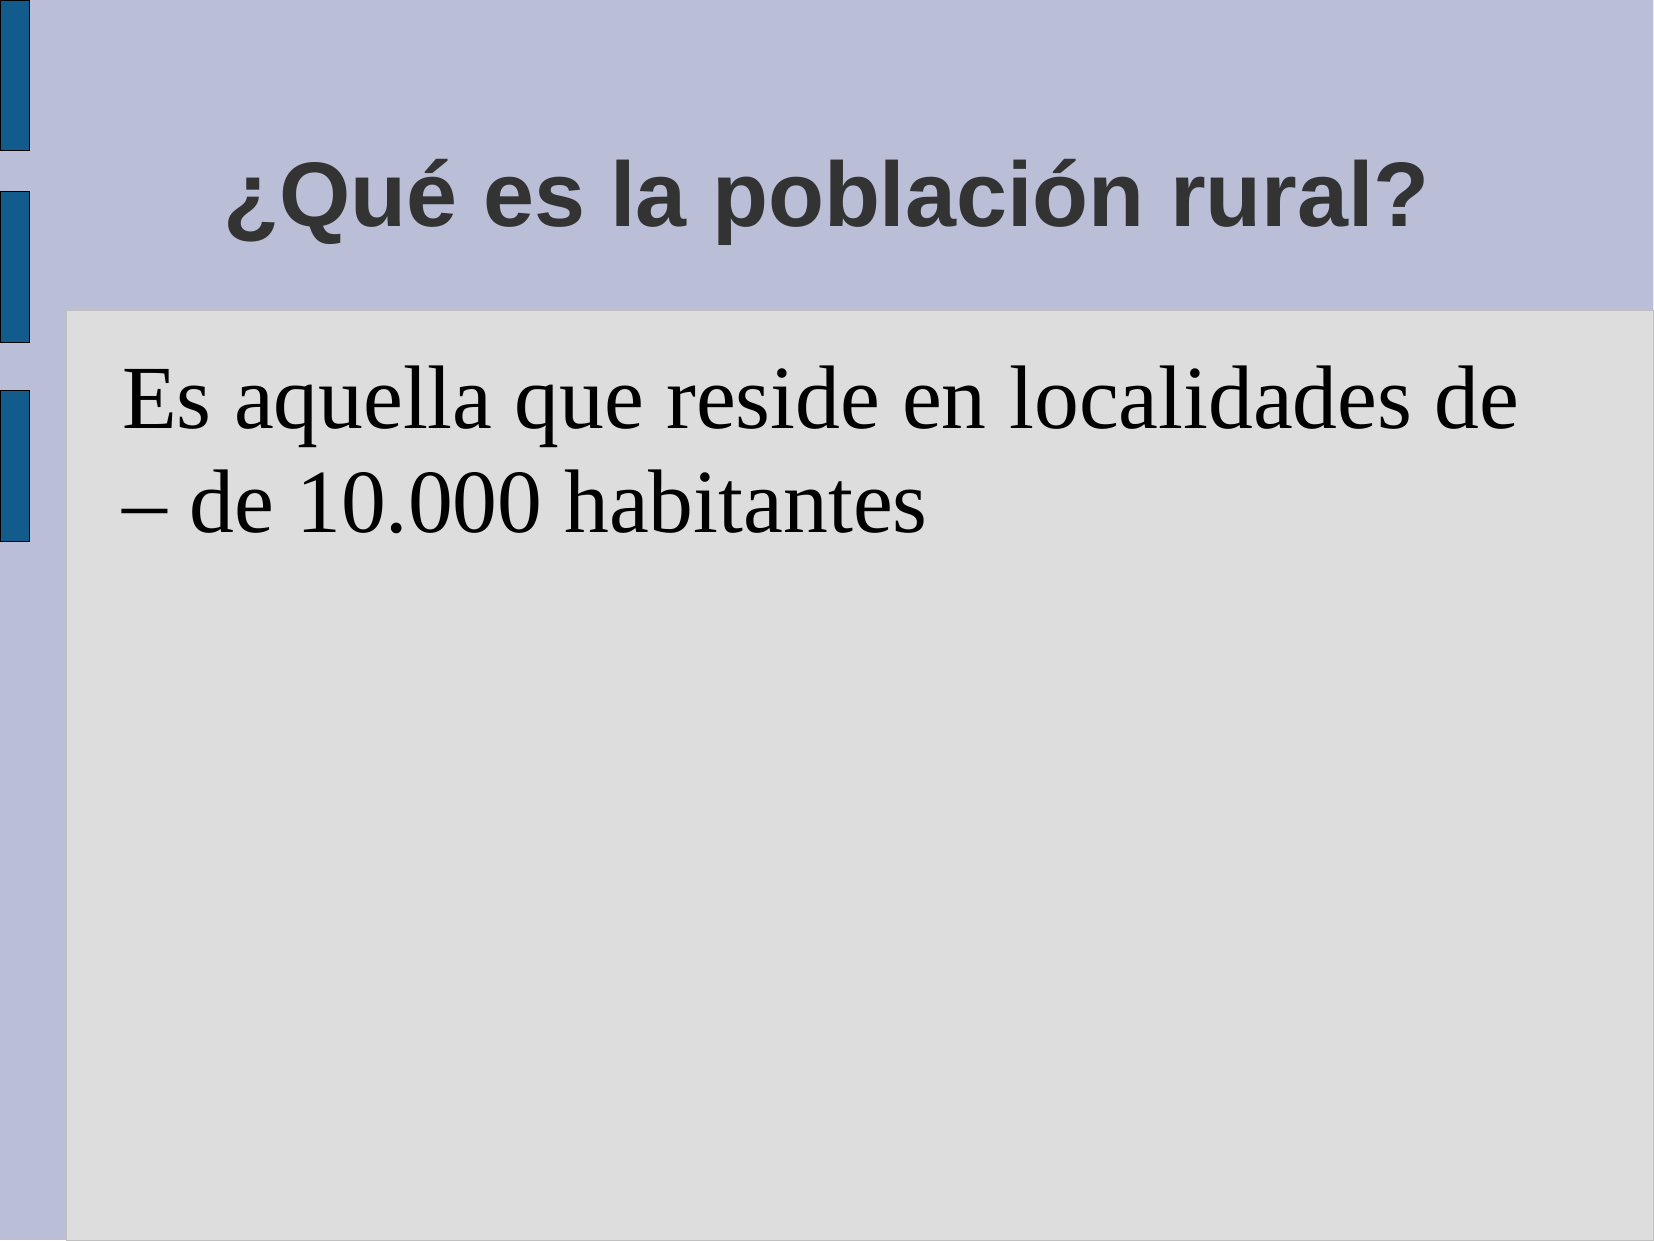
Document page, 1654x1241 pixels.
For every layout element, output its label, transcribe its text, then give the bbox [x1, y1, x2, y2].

title ¿Qué es la población rural? [121, 91, 1534, 299]
chart [121, 344, 1534, 1127]
